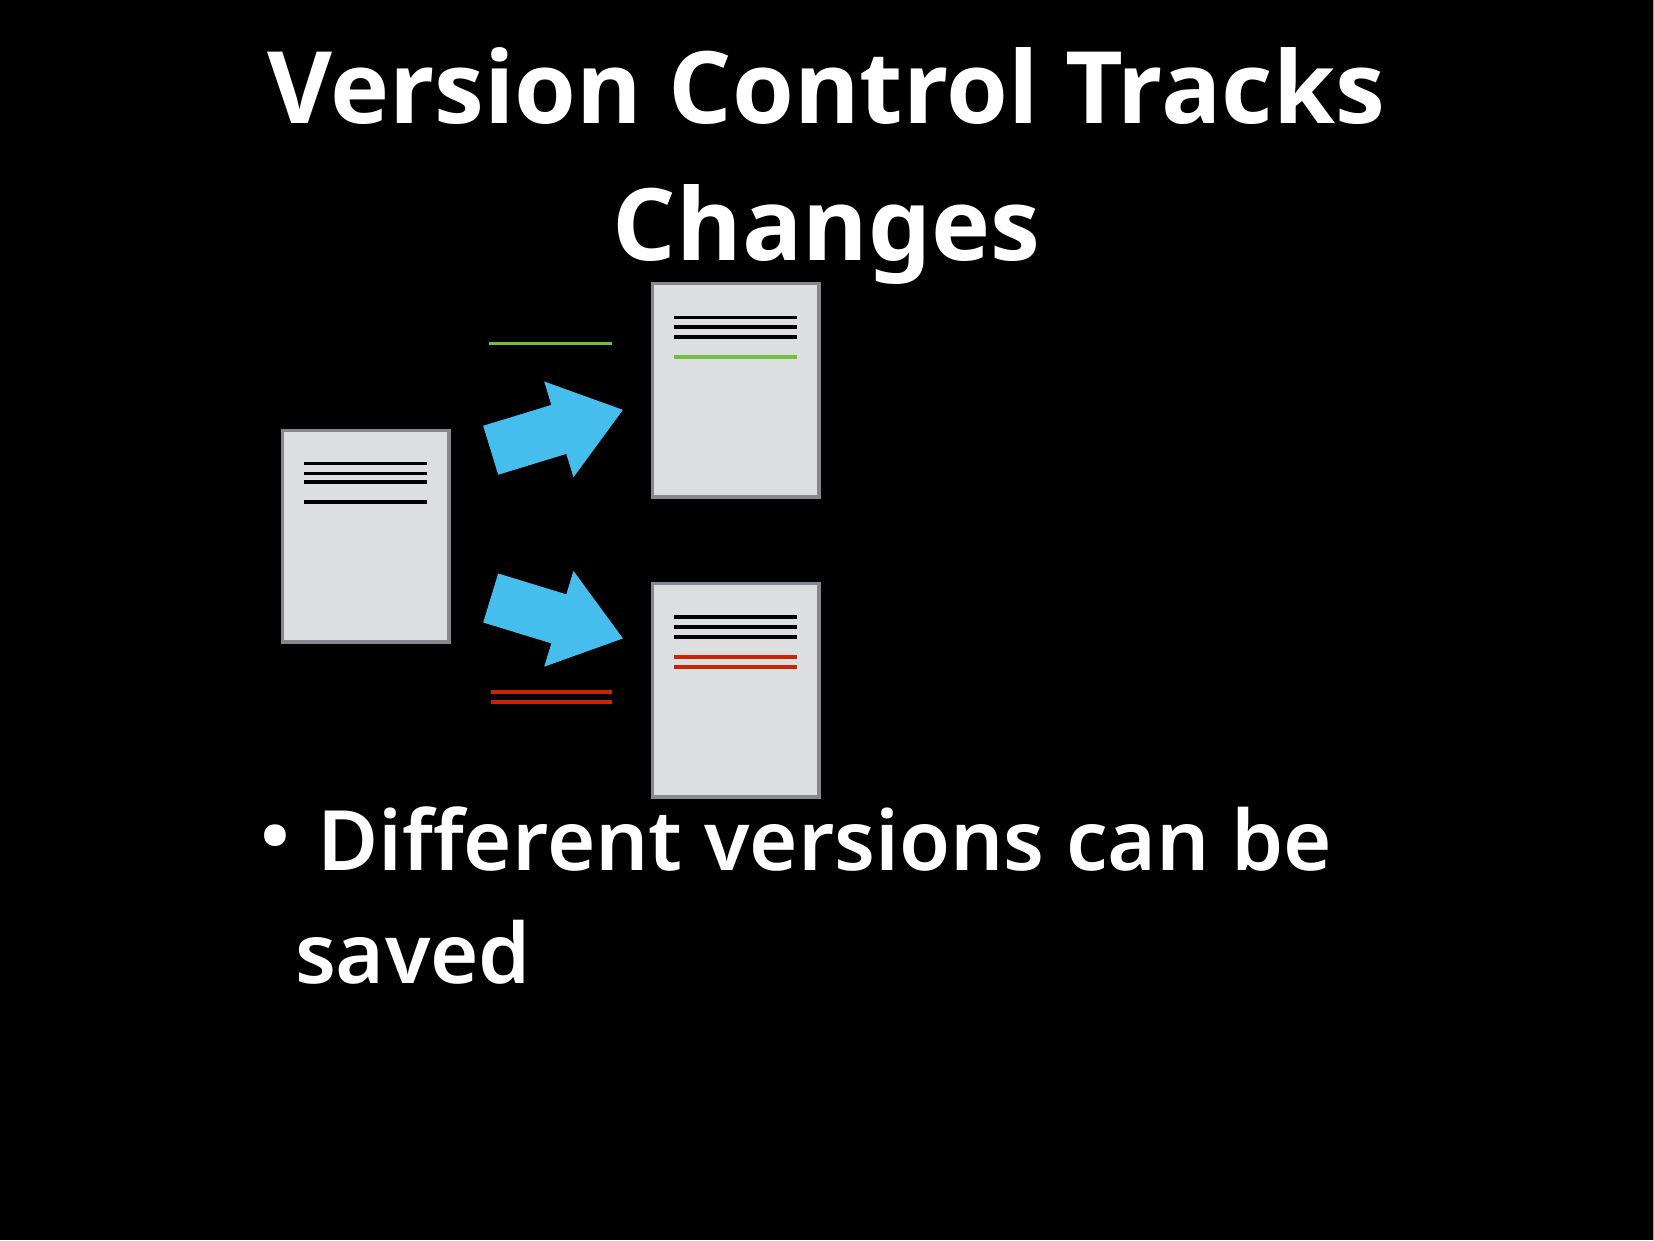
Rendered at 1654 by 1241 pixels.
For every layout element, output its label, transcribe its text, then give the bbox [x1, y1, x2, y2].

title Version Control Tracks Changes [82, 49, 1571, 257]
picture [226, 244, 869, 837]
text_box Different versions can be saved [82, 696, 1571, 1093]
